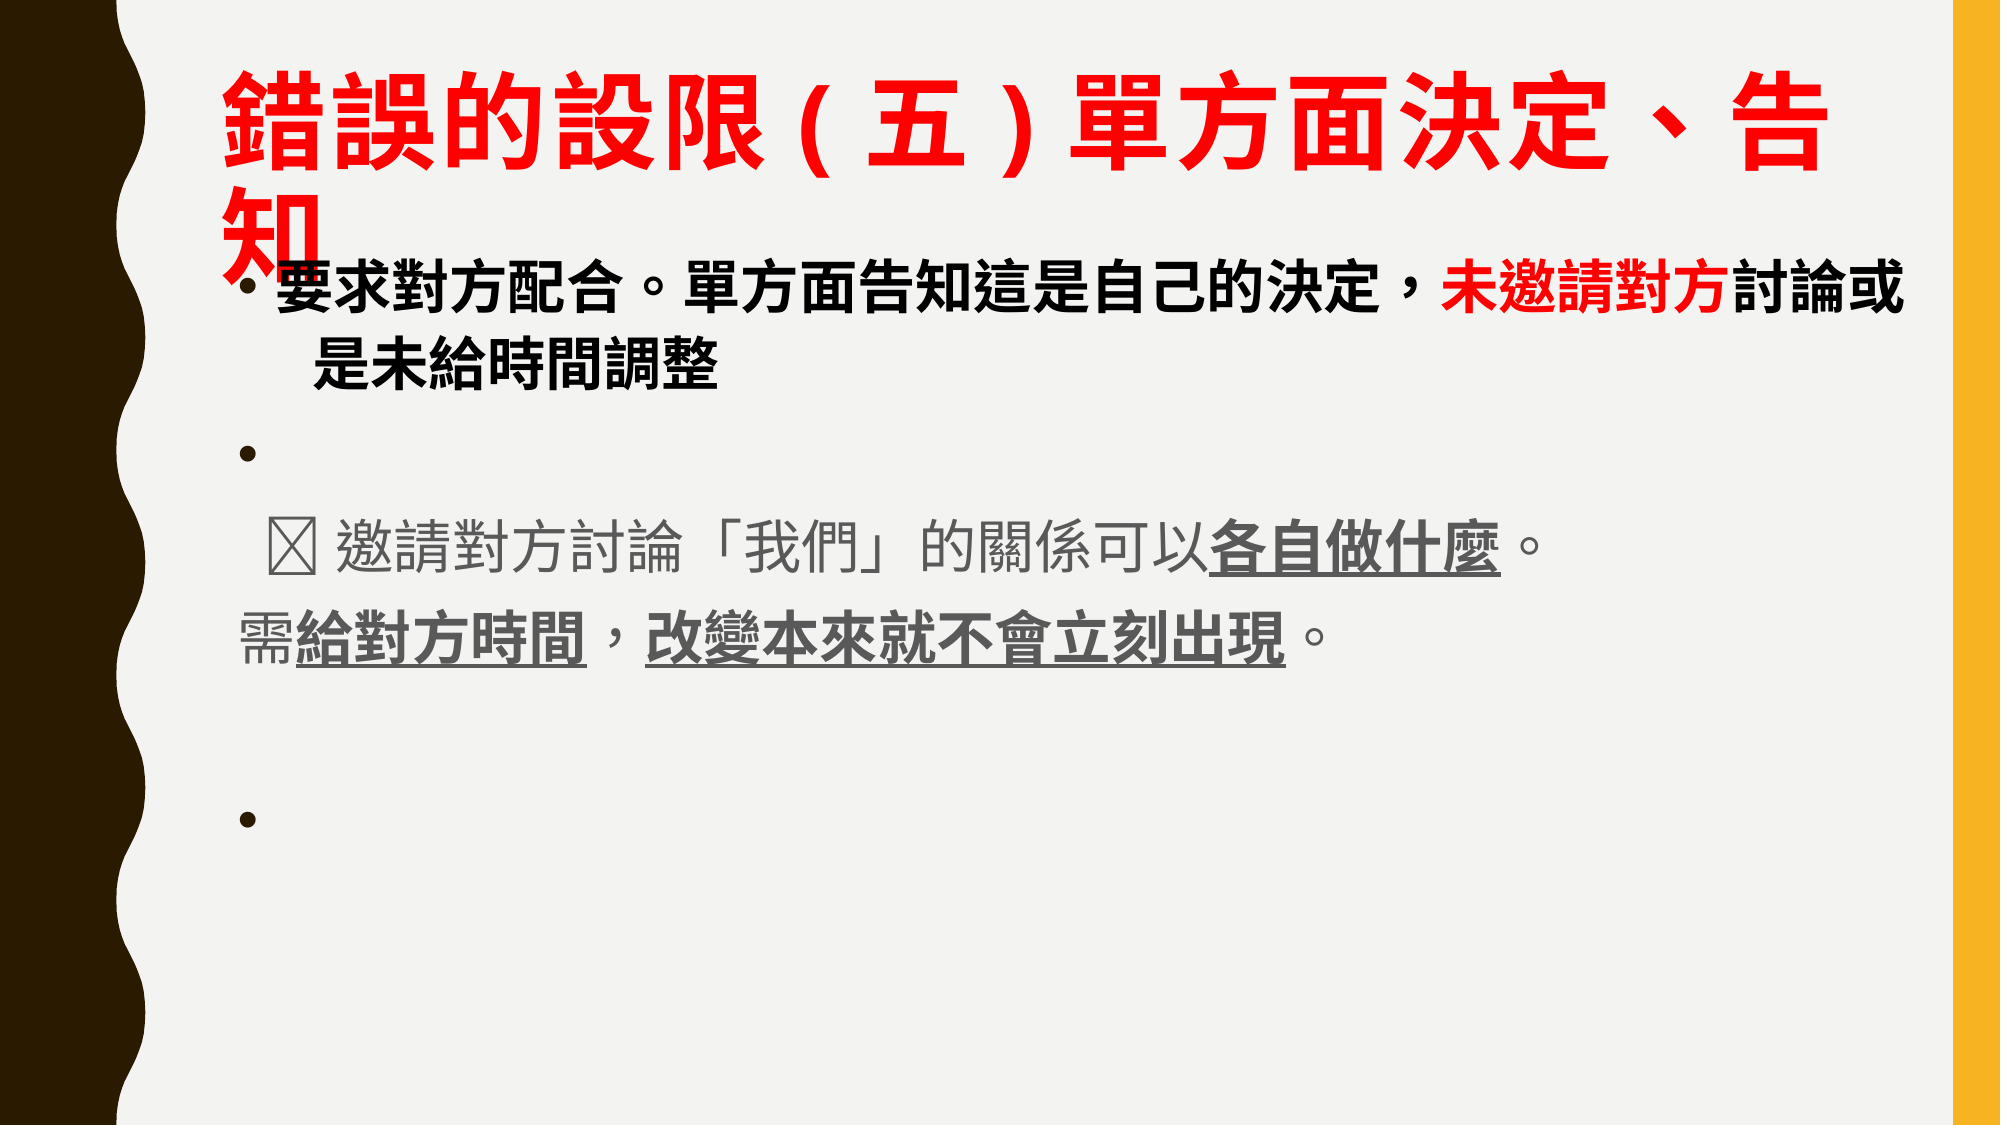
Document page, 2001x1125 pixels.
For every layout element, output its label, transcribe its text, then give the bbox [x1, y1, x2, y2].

title 錯誤的設限(五)單方面決定、告知 [205, 62, 1876, 308]
list 要求對方配合。單方面告知這是自己的決定，未邀請對方討論或是未給時間調整 邀請對方討論「我們」的關係可以各自做什麼。 需給對方時間，改變本來就不會立刻出現。 [222, 235, 1929, 1108]
